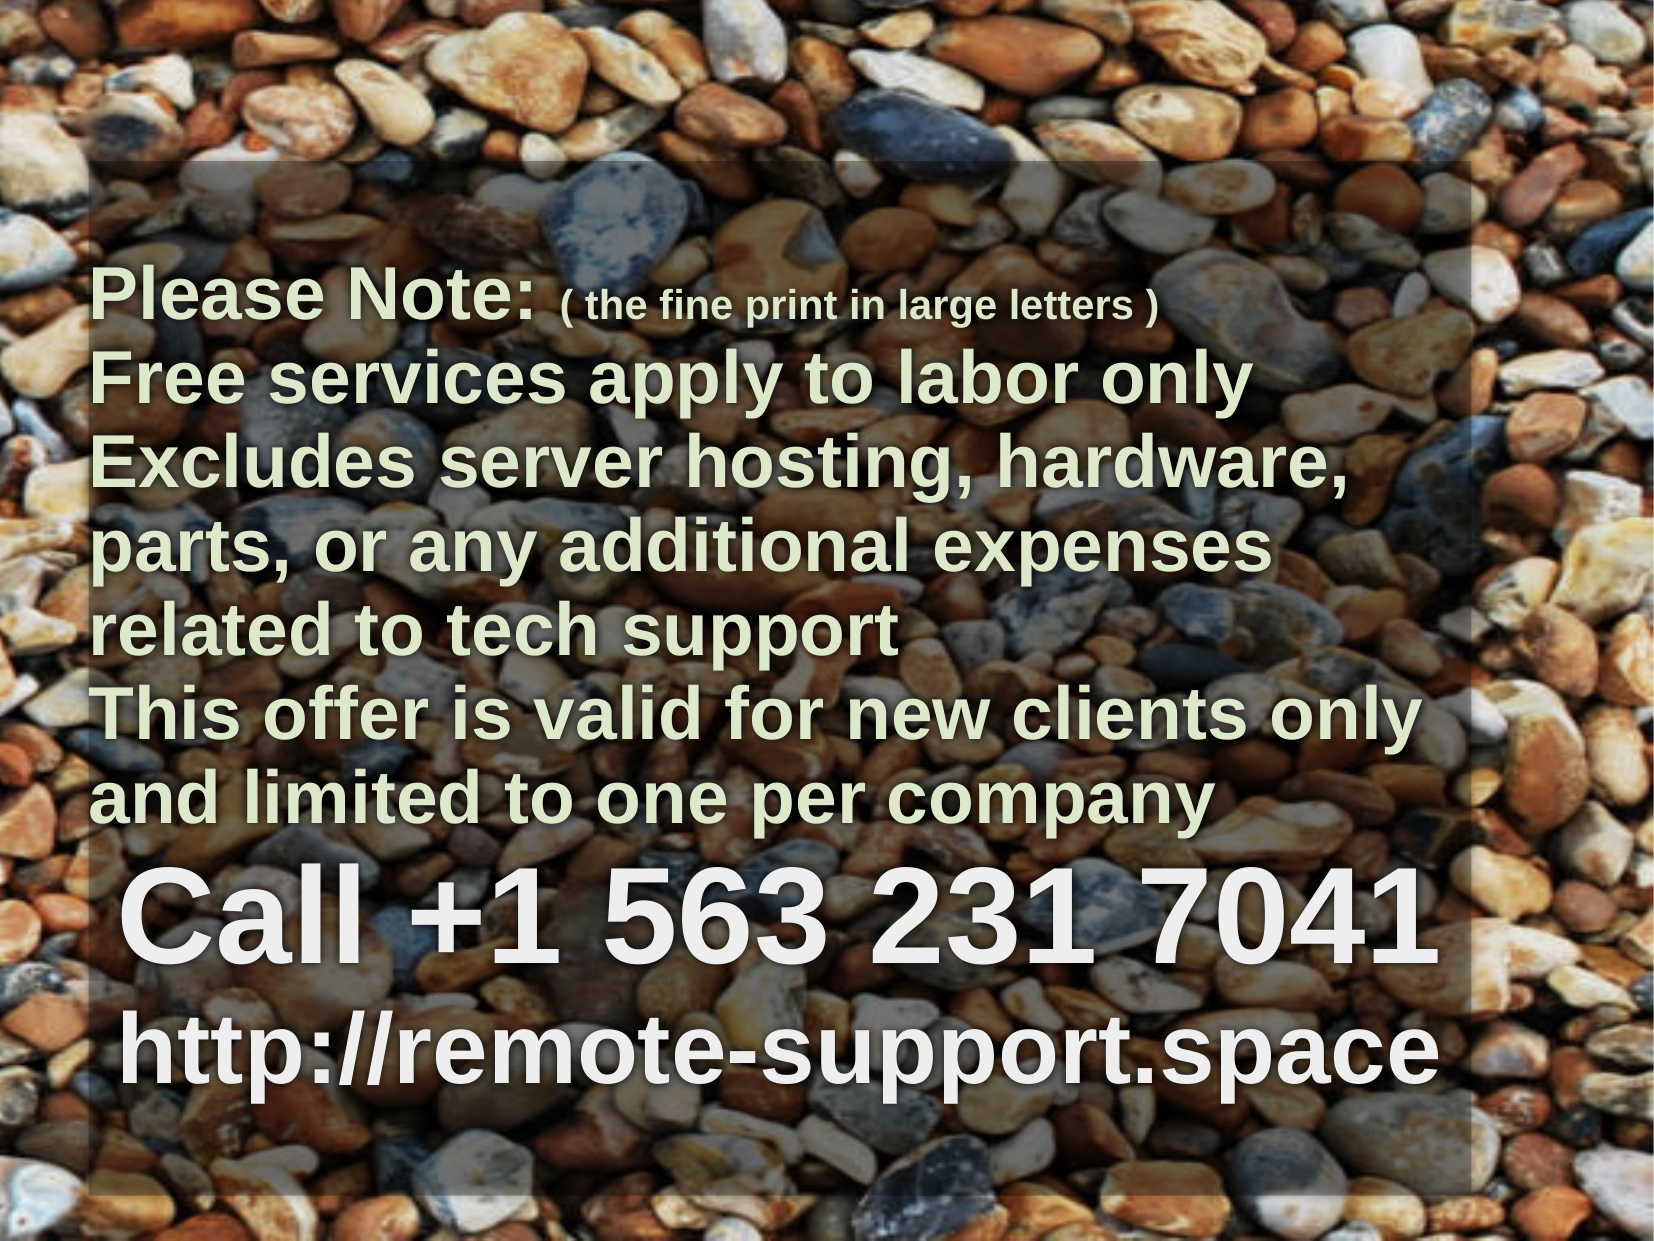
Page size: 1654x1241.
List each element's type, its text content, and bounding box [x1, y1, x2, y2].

picture [0, 0, 1654, 1241]
text_box Please Note: ( the fine print in large letters ) Free services apply to labor only Excludes server hosting, hardware, parts, or any additional expenses related to tech support This offer is valid for new clients only and limited to one per company Call +1 563 231 7041 http://remote-support.space [88, 161, 1472, 1196]
